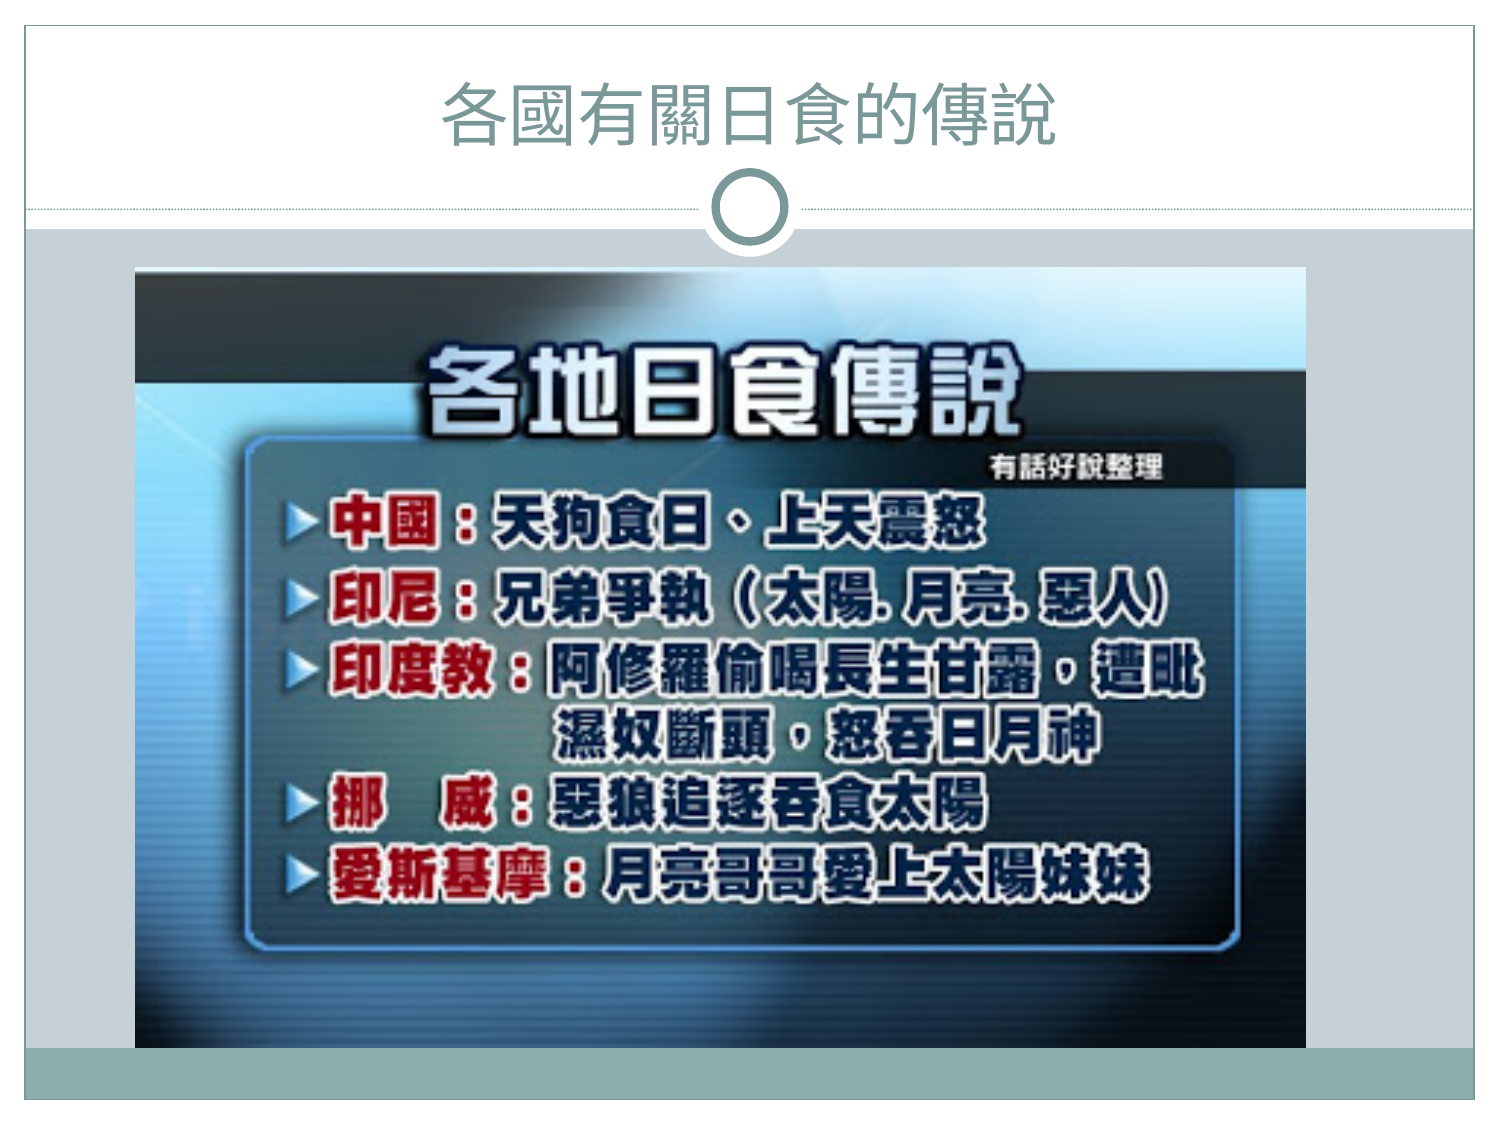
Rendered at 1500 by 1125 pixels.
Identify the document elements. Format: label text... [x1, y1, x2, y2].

picture [135, 267, 1306, 1048]
title 各國有關日食的傳說 [49, 37, 1450, 162]
